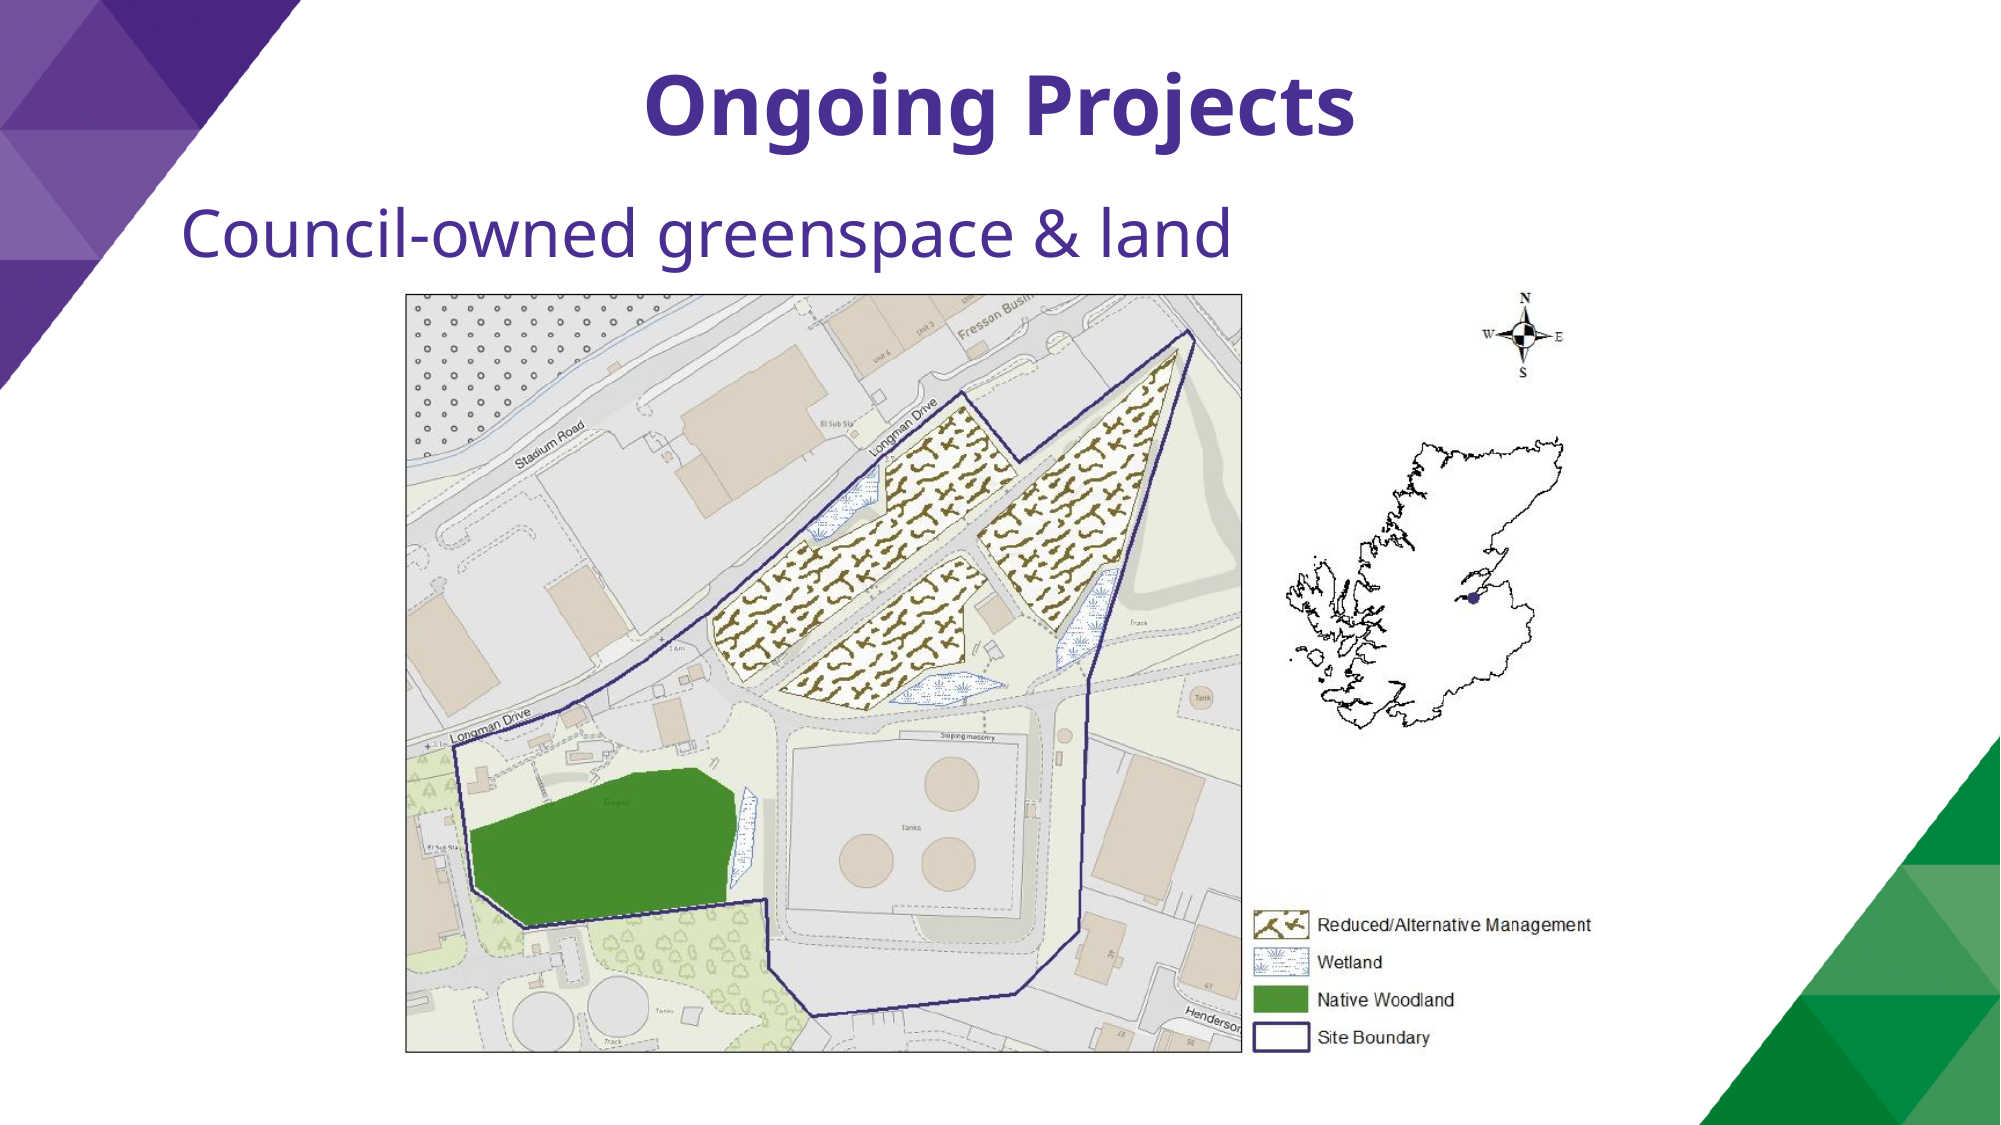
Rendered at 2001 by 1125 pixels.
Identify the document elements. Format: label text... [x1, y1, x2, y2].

list Council-owned greenspace & land [165, 184, 1835, 279]
picture [399, 290, 1603, 1059]
title Ongoing Projects [99, 45, 1900, 161]
